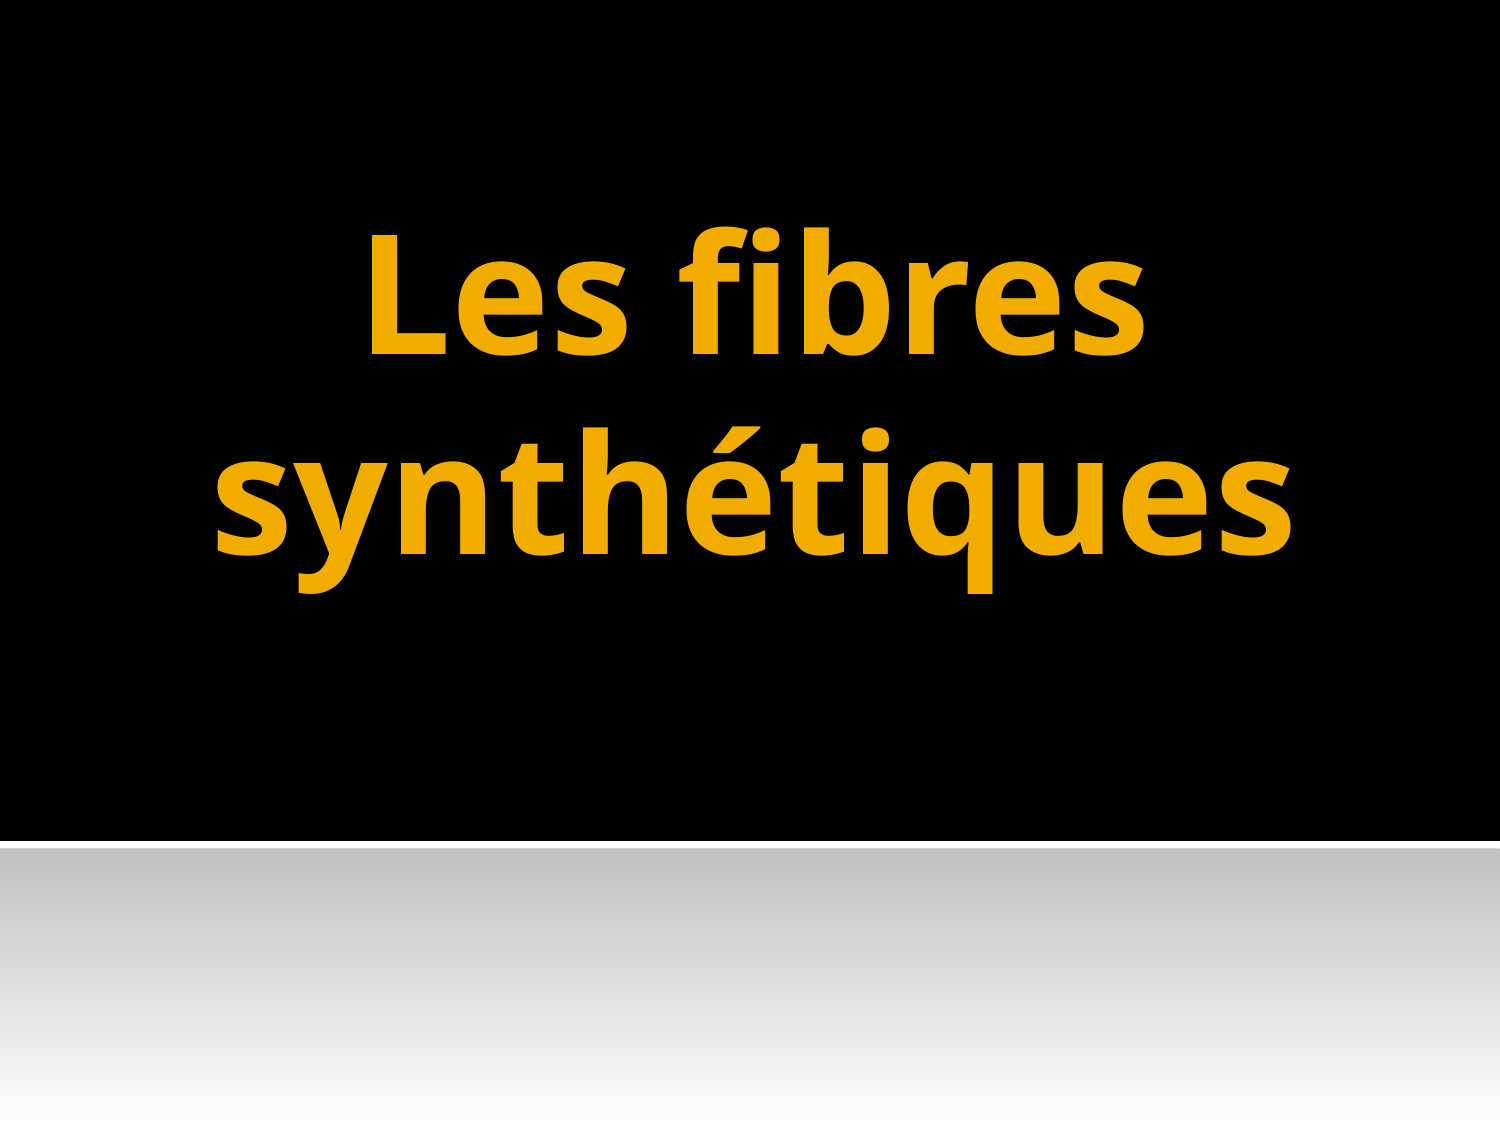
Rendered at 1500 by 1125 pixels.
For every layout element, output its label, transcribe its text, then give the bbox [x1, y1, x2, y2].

title Les fibres synthétiques [58, 187, 1443, 586]
